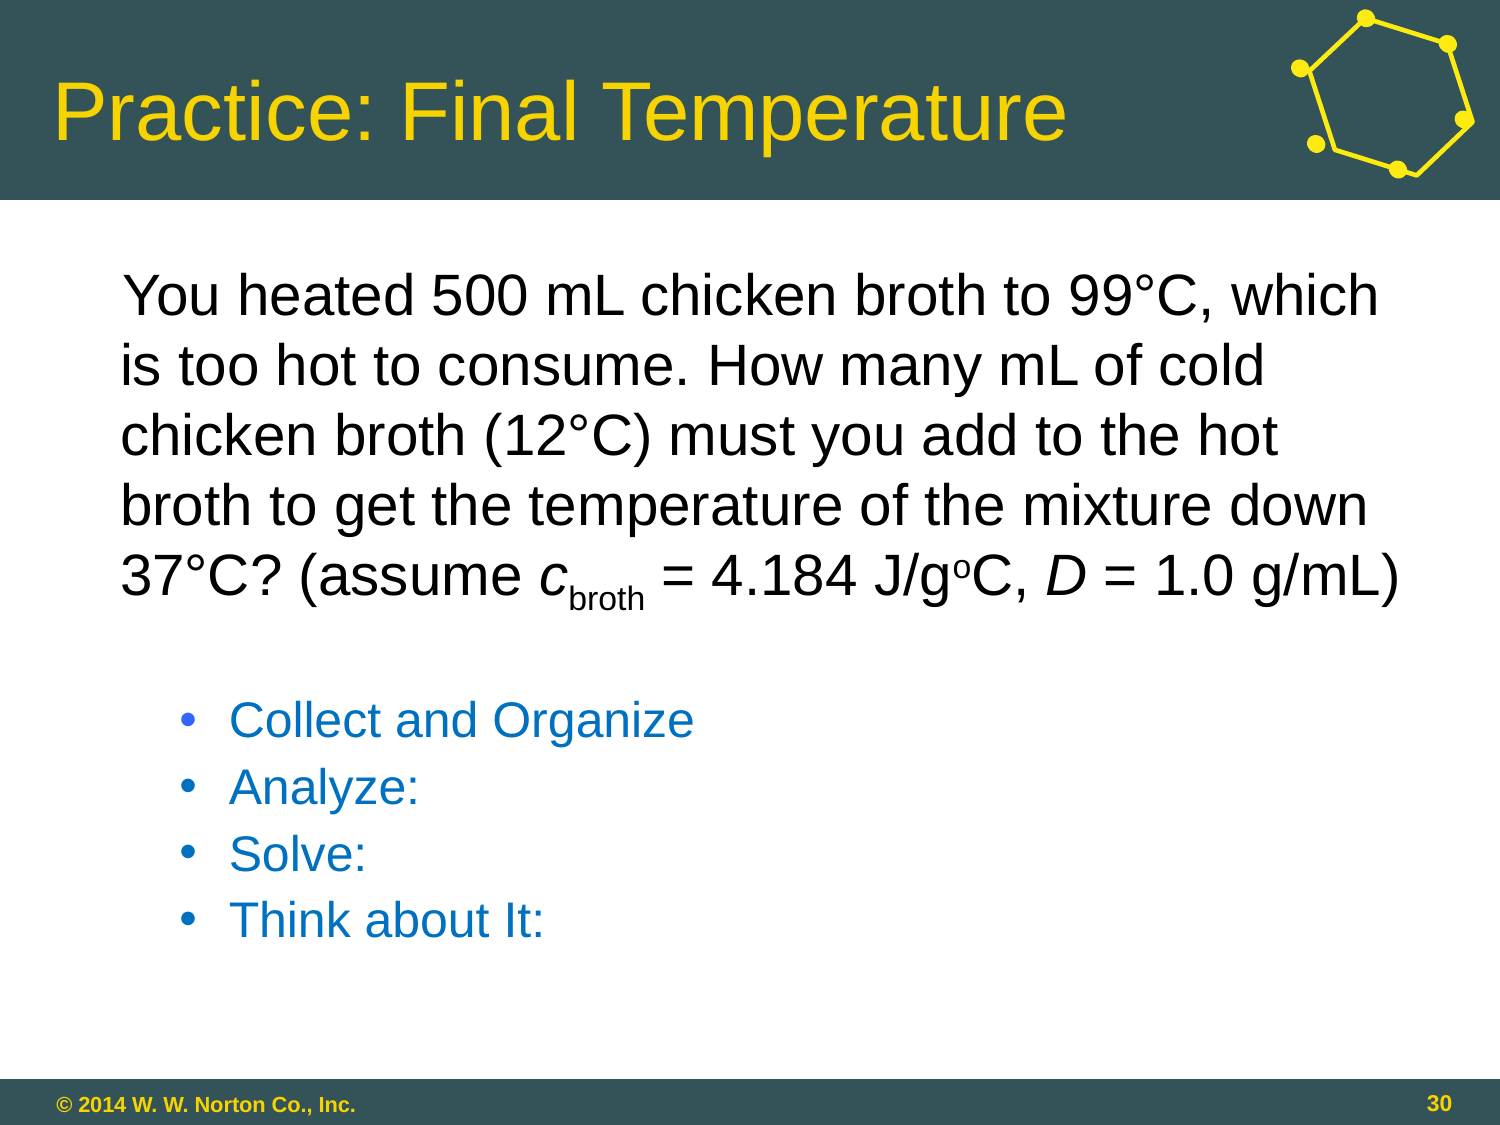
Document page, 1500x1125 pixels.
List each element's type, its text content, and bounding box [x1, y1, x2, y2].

slide_number <number> [1408, 1085, 1468, 1120]
title Practice: Final Temperature [37, 19, 1288, 195]
list You heated 500 mL chicken broth to 99°C, which is too hot to consume. How many mL of cold chicken broth (12°C) must you add to the hot broth to get the temperature of the mixture down 37°C? (assume cbroth = 4.184 J/goC, D = 1.0 g/mL) [75, 249, 1419, 938]
text_box Collect and Organize Analyze: Solve: Think about It: [125, 687, 932, 956]
